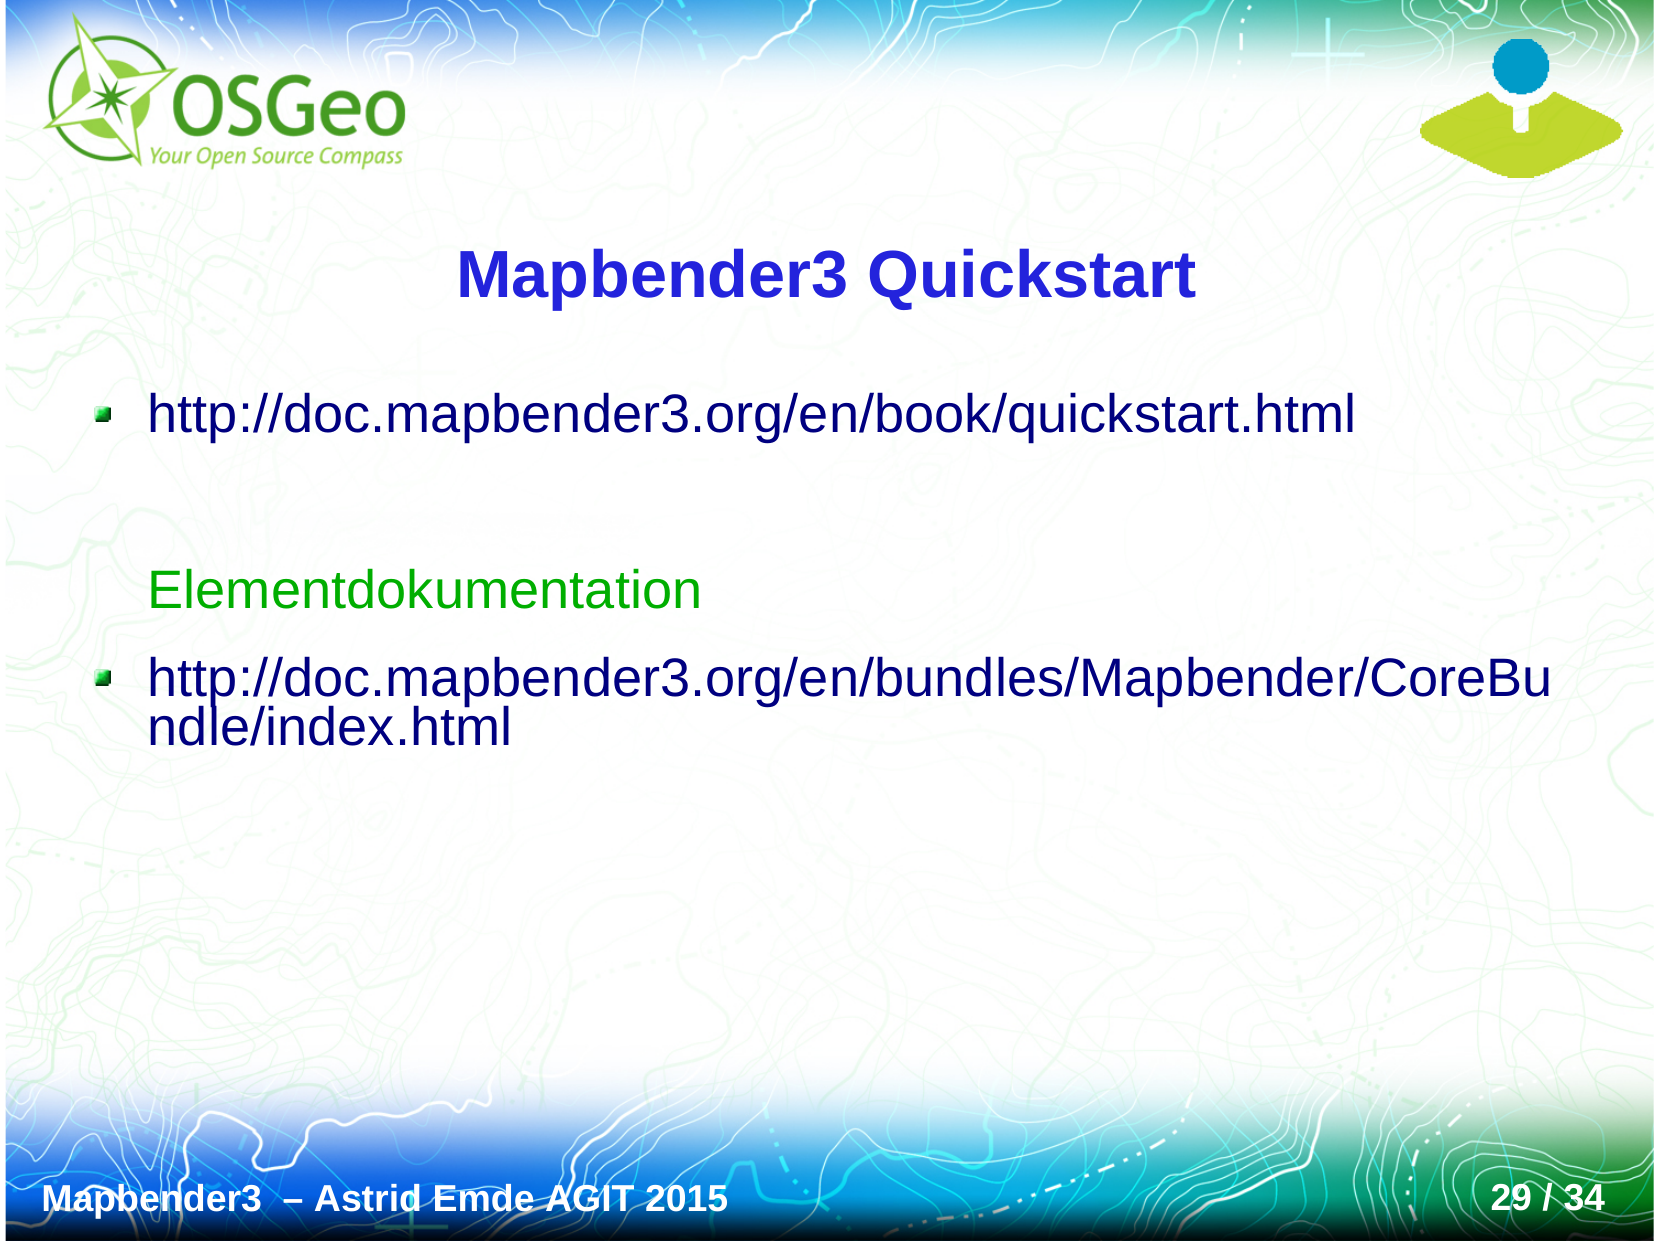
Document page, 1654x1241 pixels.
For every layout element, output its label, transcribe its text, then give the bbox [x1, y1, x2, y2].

picture [5, 0, 1654, 1241]
title Mapbender3 Quickstart [82, 208, 1571, 342]
list http://doc.mapbender3.org/en/book/quickstart.html Elementdokumentation http://doc.mapbender3.org/en/bundles/Mapbender/CoreBundle/index.html [76, 383, 1565, 1188]
